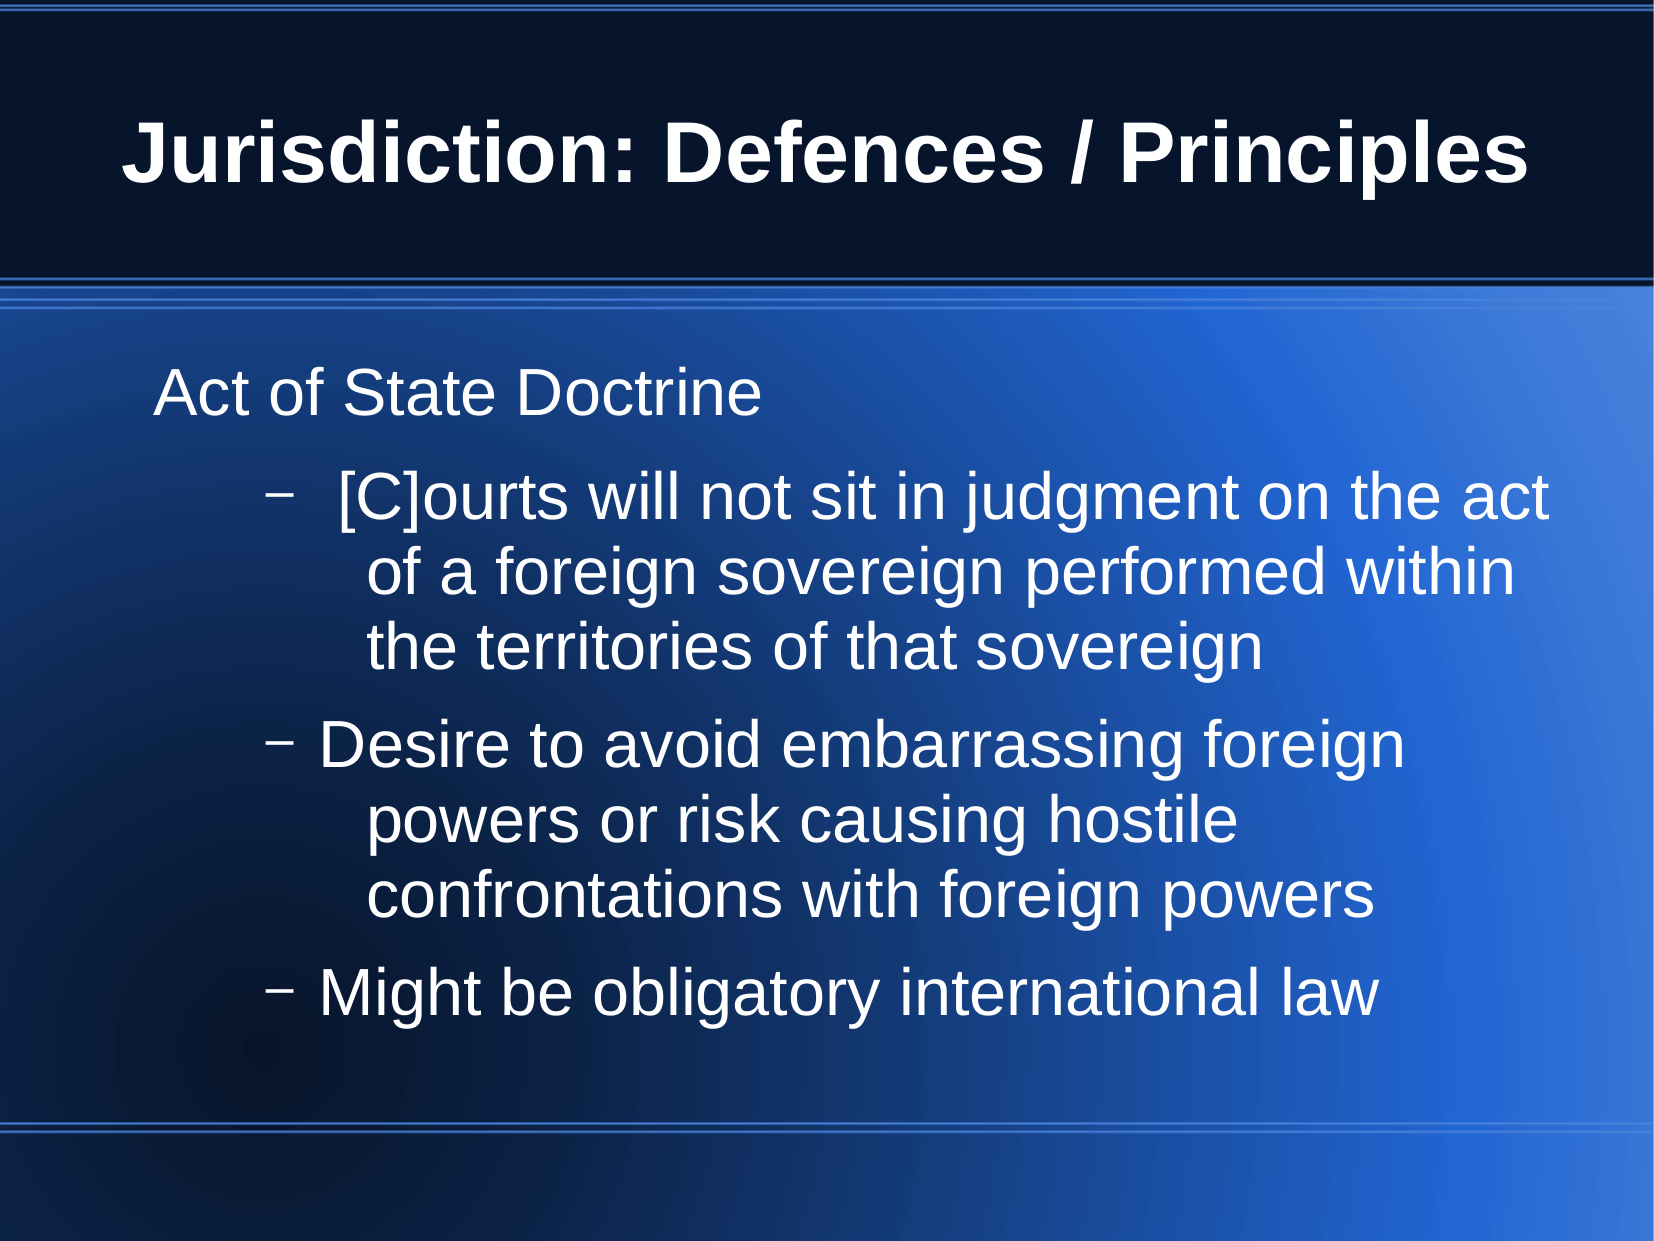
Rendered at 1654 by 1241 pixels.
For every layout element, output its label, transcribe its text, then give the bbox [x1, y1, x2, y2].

picture [0, 0, 1654, 1241]
list Act of State Doctrine [C]ourts will not sit in judgment on the act of a foreign sovereign performed within the territories of that sovereign Desire to avoid embarrassing foreign powers or risk causing hostile confrontations with foreign powers Might be obligatory international law [82, 355, 1571, 1058]
title Jurisdiction: Defences / Principles [82, 49, 1571, 257]
